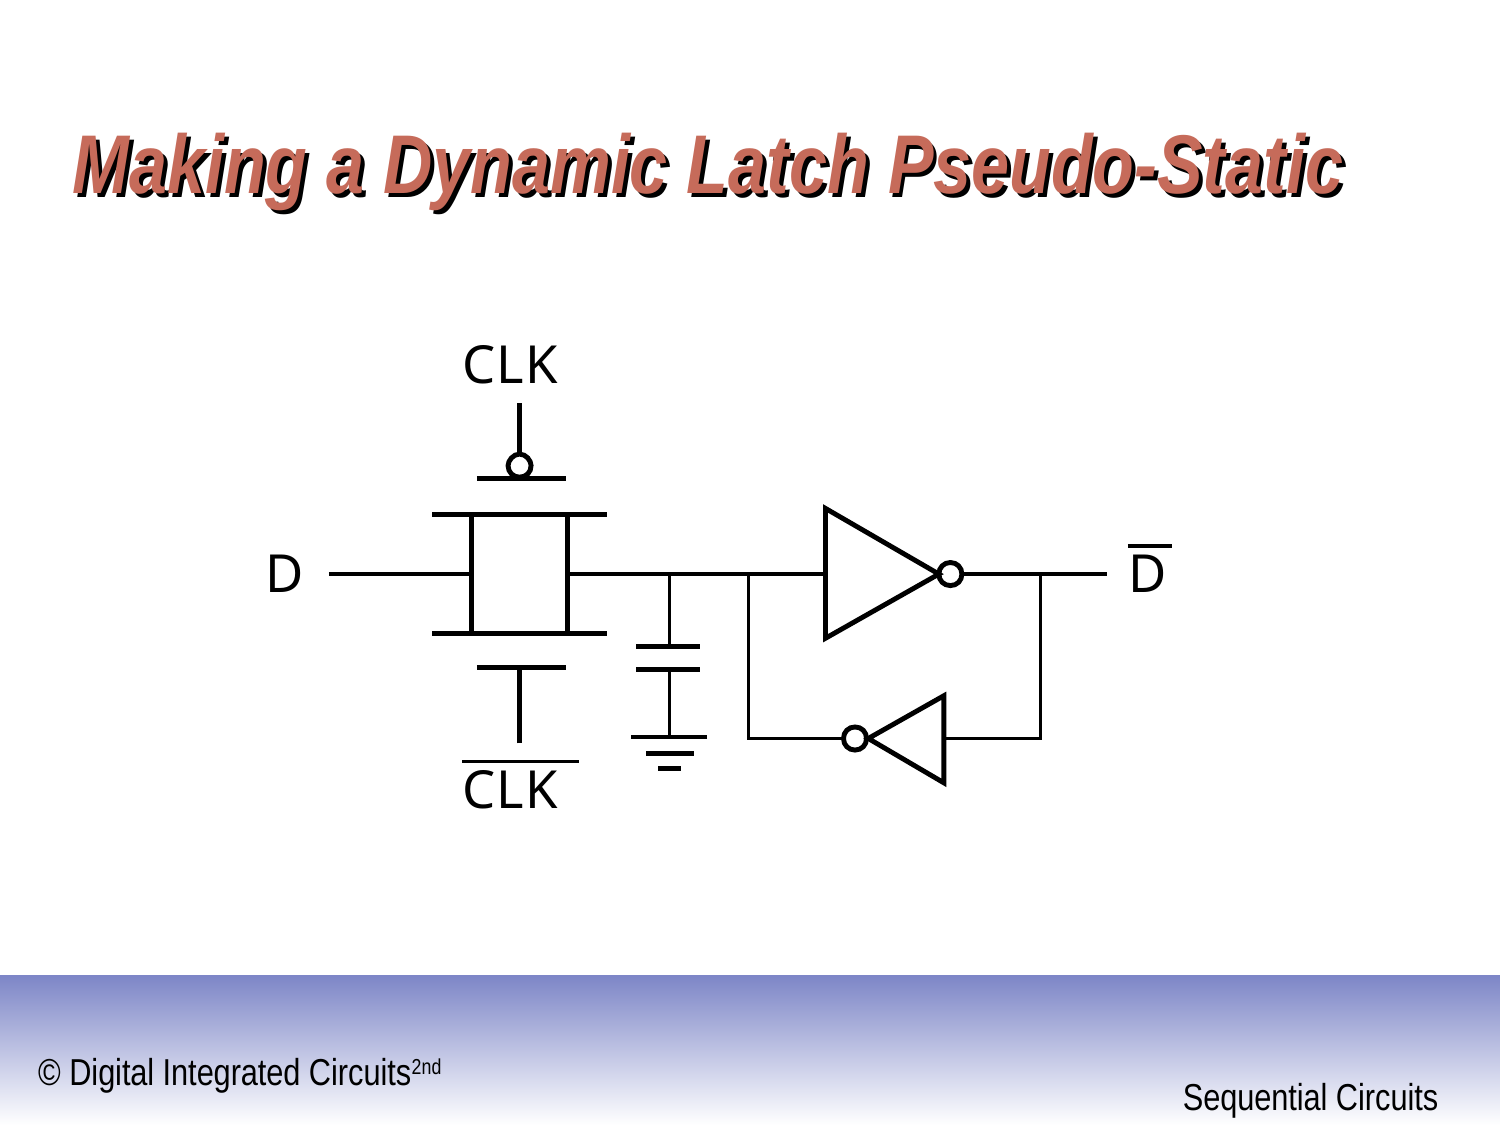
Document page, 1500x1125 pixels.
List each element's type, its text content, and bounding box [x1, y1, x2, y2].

picture [266, 339, 1179, 833]
title Making a Dynamic Latch Pseudo-Static [57, 100, 1465, 218]
